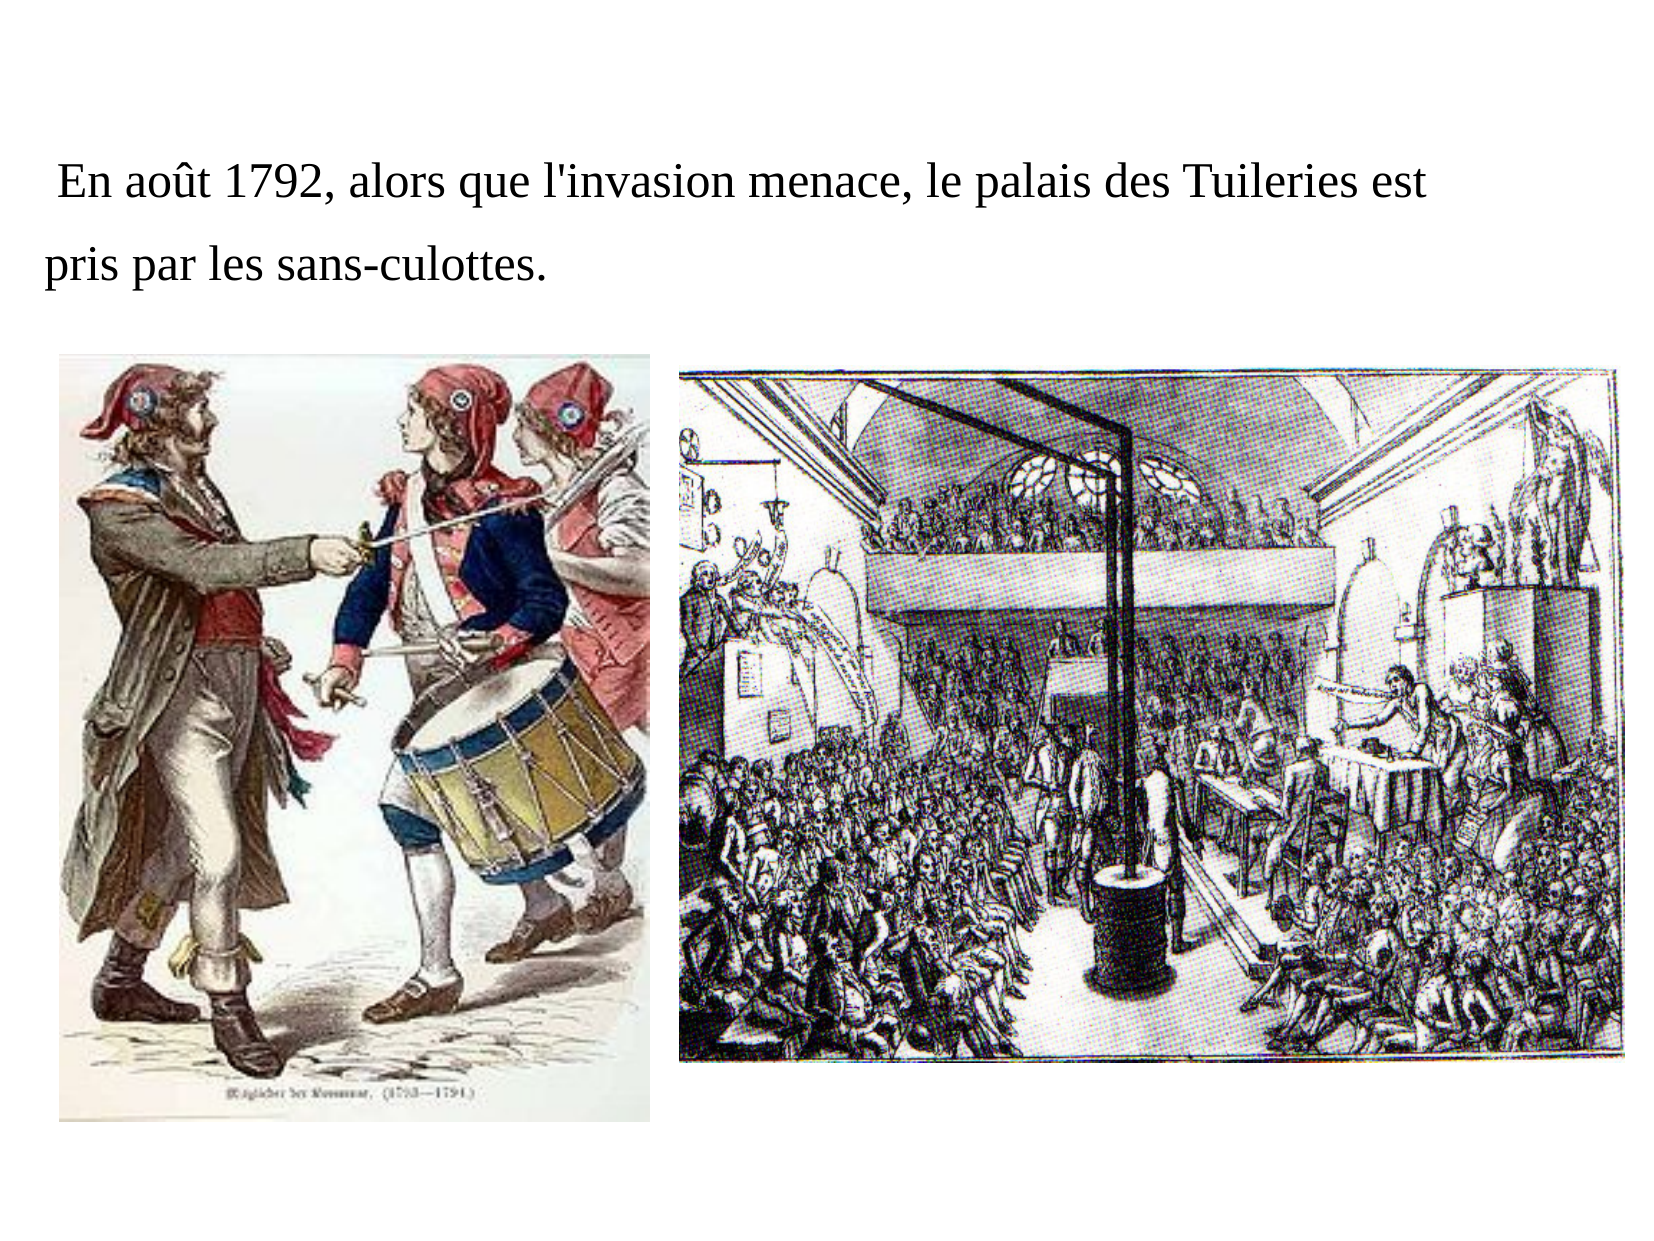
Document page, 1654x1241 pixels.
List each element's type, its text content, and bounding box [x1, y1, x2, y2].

text_box En août 1792, alors que l'invasion menace, le palais des Tuileries est pris par les sans-culottes. [29, 118, 1506, 274]
picture [679, 365, 1625, 1063]
picture [59, 354, 650, 1123]
